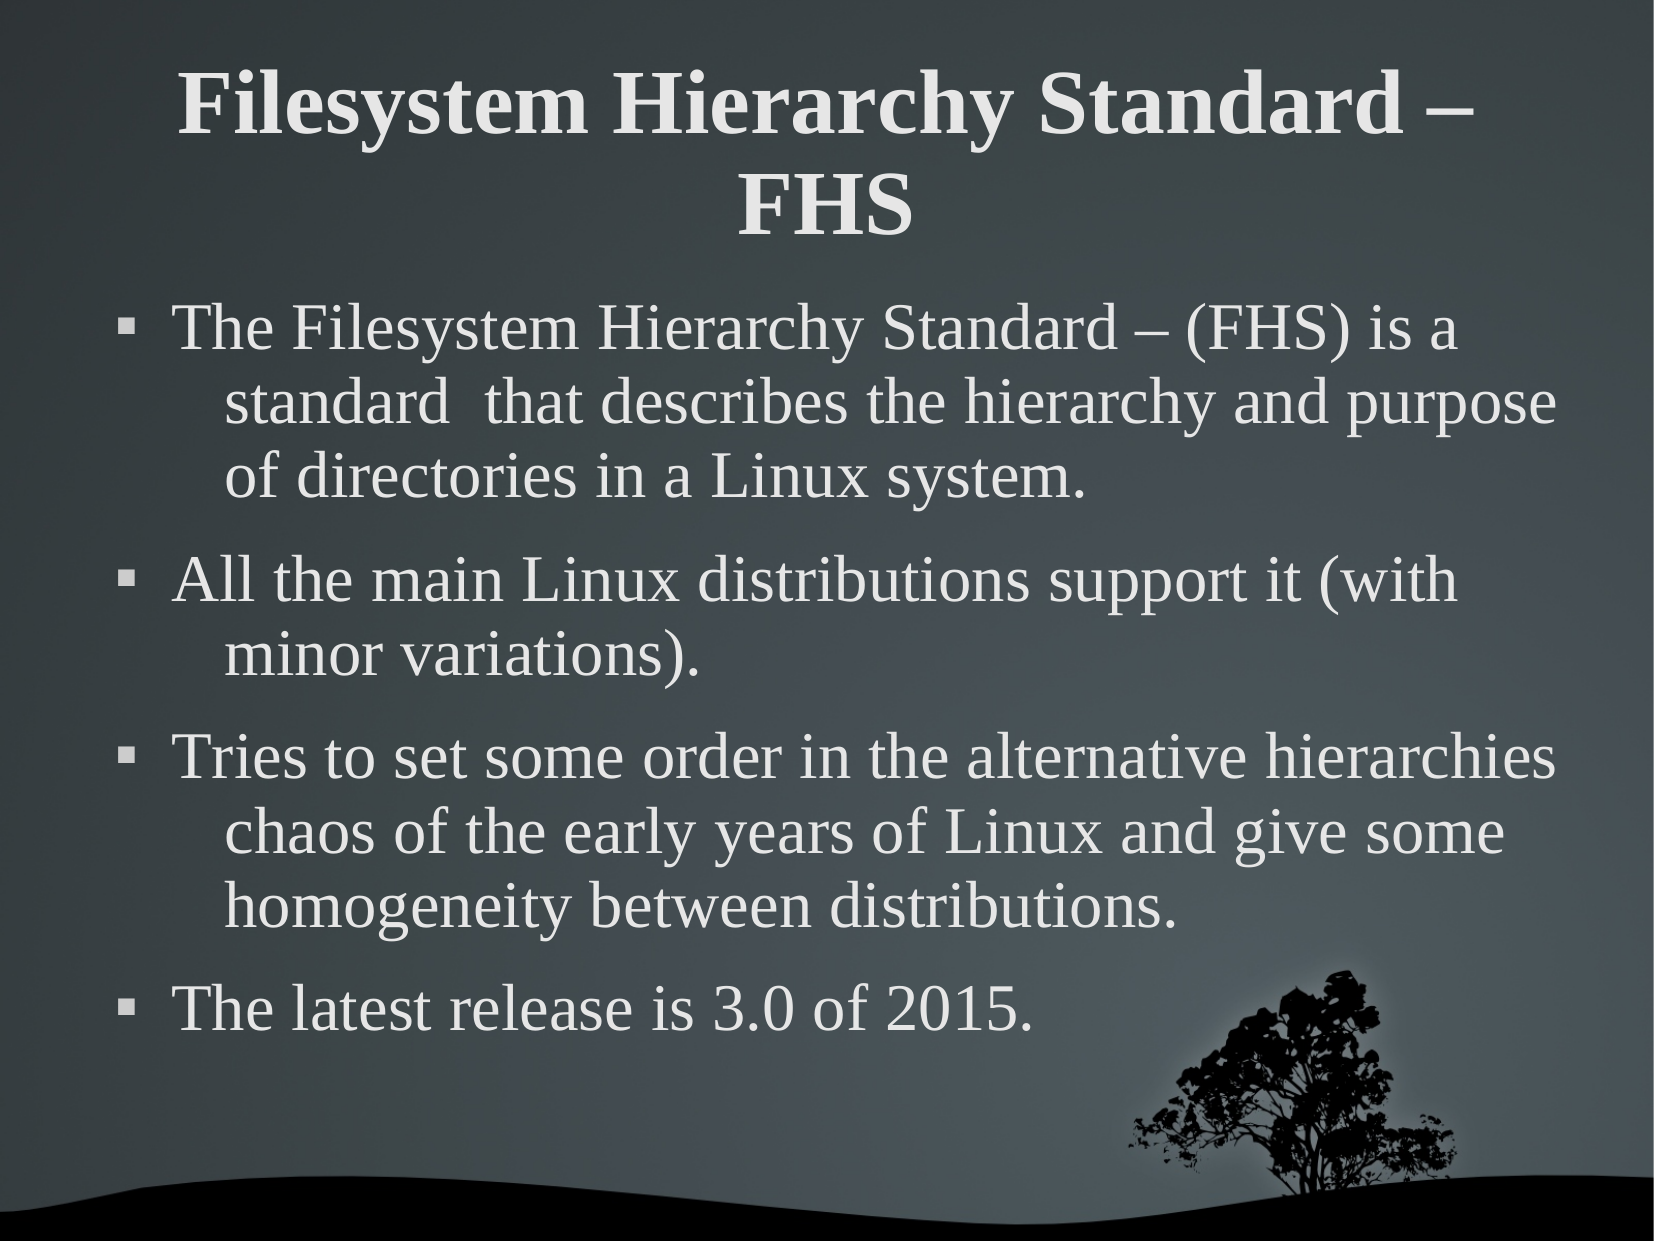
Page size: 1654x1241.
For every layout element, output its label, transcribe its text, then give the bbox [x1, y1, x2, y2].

list The Filesystem Hierarchy Standard – (FHS) is a standard that describes the hierarchy and purpose of directories in a Linux system. All the main Linux distributions support it (with minor variations). Tries to set some order in the alternative hierarchies chaos of the early years of Linux and give some homogeneity between distributions. The latest release is 3.0 of 2015. [82, 290, 1571, 1187]
title Filesystem Hierarchy Standard – FHS [82, 33, 1571, 273]
picture [0, 0, 1654, 1241]
